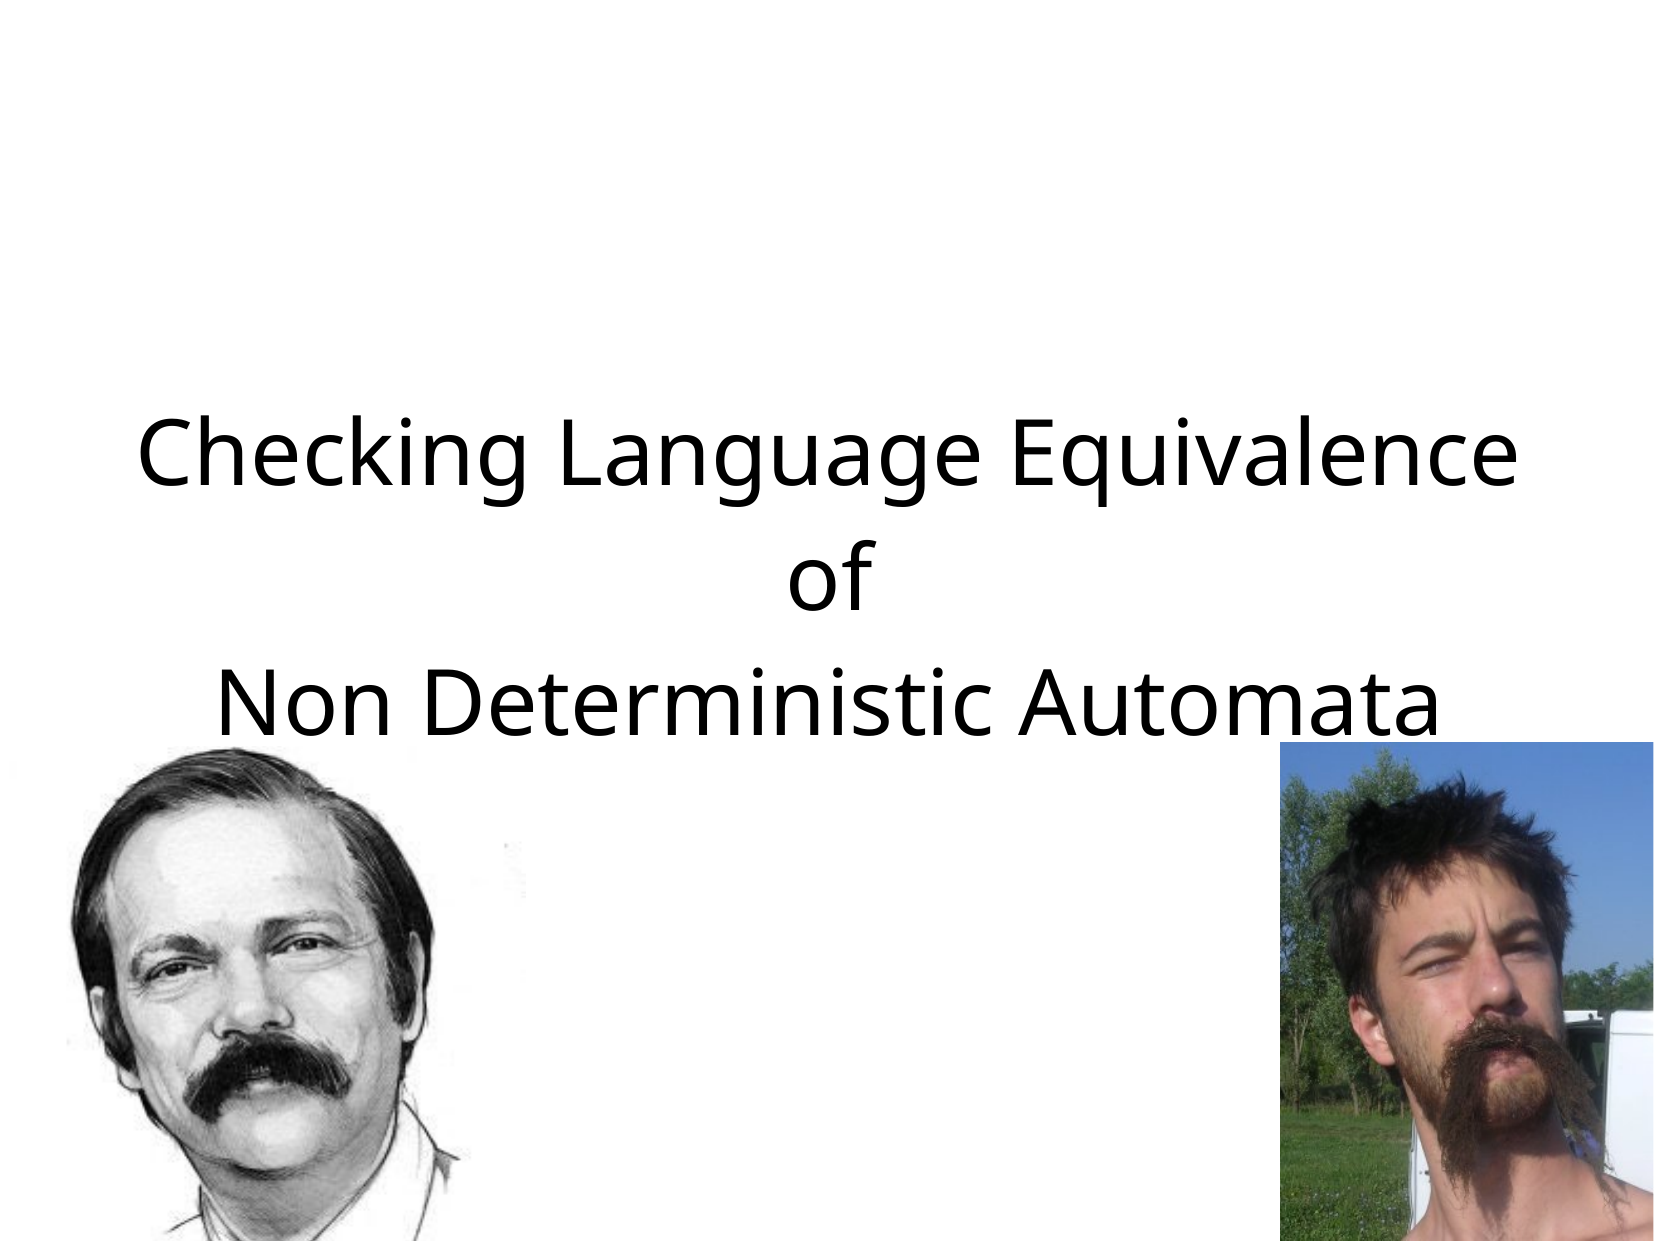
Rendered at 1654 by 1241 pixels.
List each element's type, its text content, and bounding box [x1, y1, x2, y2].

picture [1280, 742, 1654, 1241]
picture [0, 746, 526, 1241]
subtitle Checking Language Equivalence of Non Deterministic Automata [26, 290, 1632, 1010]
